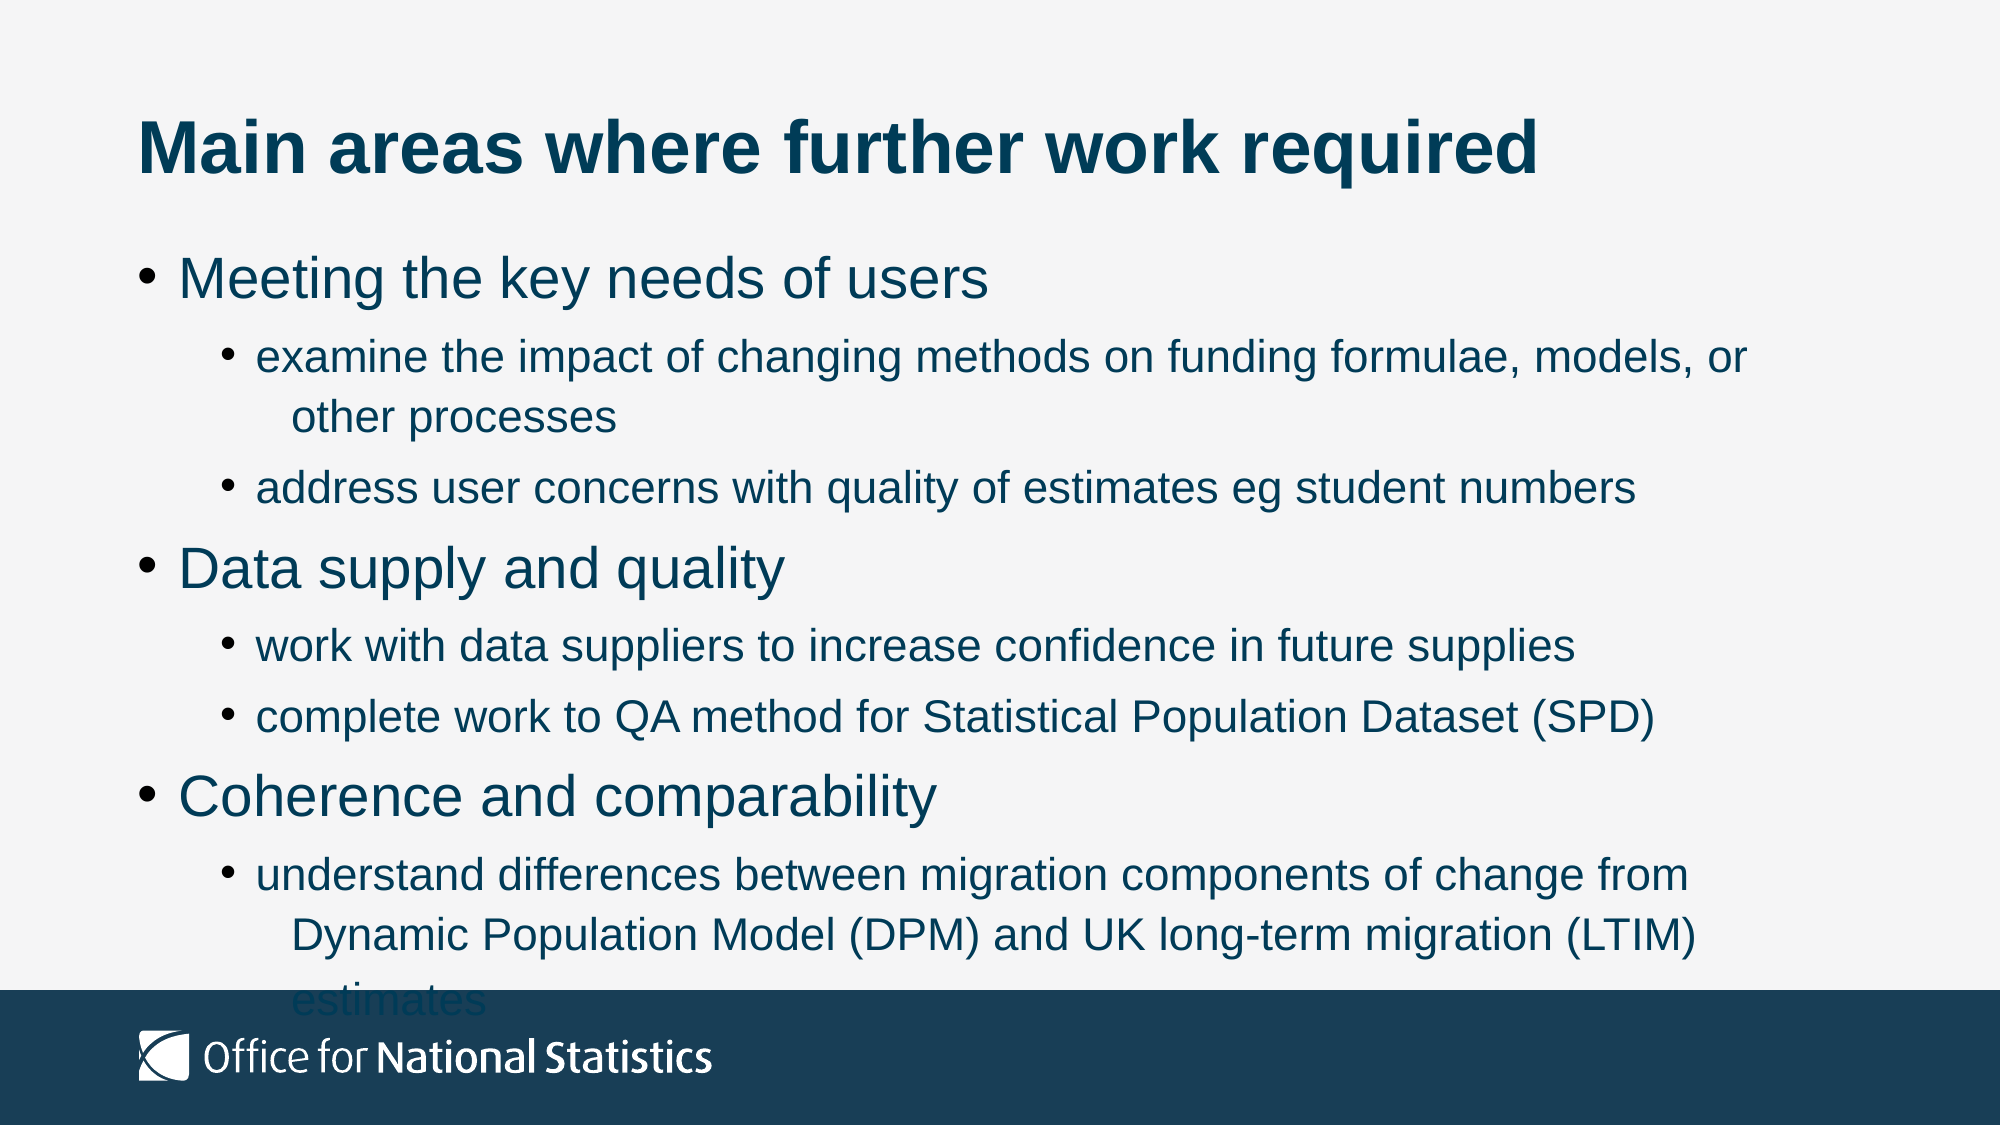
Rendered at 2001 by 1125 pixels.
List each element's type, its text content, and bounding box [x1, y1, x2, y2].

title Main areas where further work required [137, 105, 1863, 192]
list Meeting the key needs of users examine the impact of changing methods on funding formulae, models, or other processes address user concerns with quality of estimates eg student numbers Data supply and quality work with data suppliers to increase confidence in future supplies complete work to QA method for Statistical Population Dataset (SPD) Coherence and comparability understand differences between migration components of change from Dynamic Population Model (DPM) and UK long-term migration (LTIM) estimates [137, 233, 1863, 1125]
